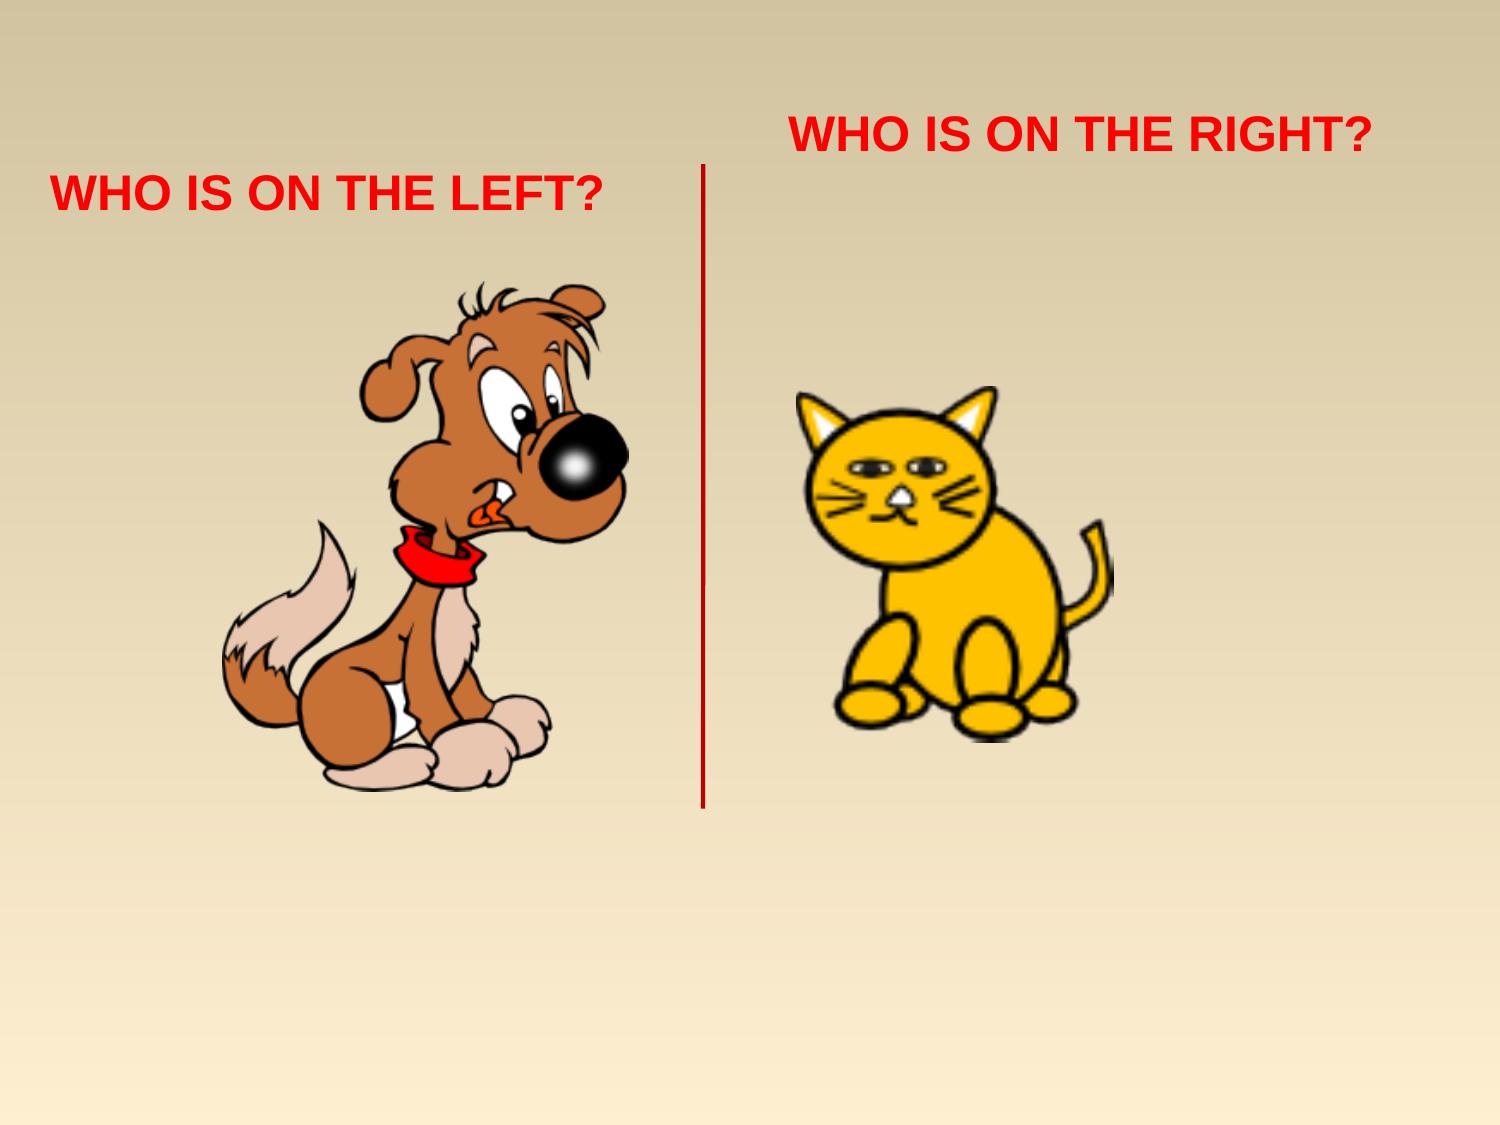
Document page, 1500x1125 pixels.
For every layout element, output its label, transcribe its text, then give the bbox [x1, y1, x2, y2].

picture [796, 386, 1114, 743]
text_box WHO IS ON THE RIGHT? [773, 93, 1407, 170]
text_box WHO IS ON THE LEFT? [35, 152, 809, 228]
picture [222, 281, 629, 792]
